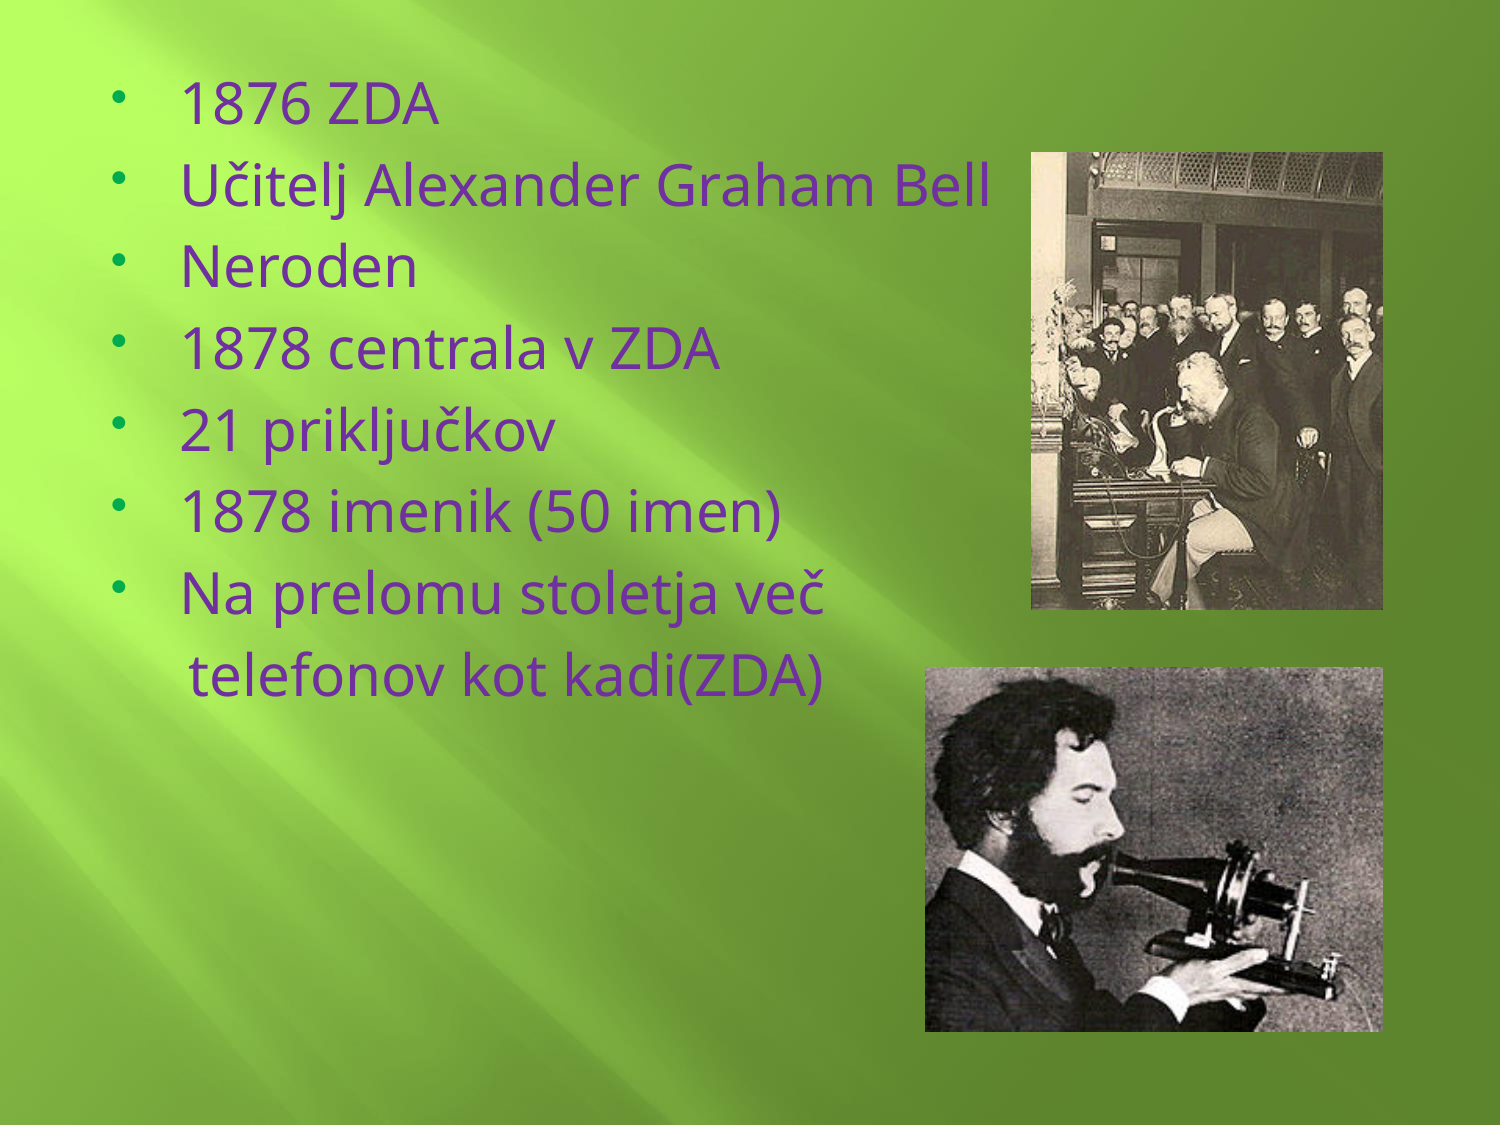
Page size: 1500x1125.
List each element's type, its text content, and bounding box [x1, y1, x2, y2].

list 1876 ZDA Učitelj Alexander Graham Bell Neroden 1878 centrala v ZDA 21 priključkov 1878 imenik (50 imen) Na prelomu stoletja več telefonov kot kadi(ZDA) [75, 58, 1425, 1035]
picture [0, 0, 1500, 1125]
